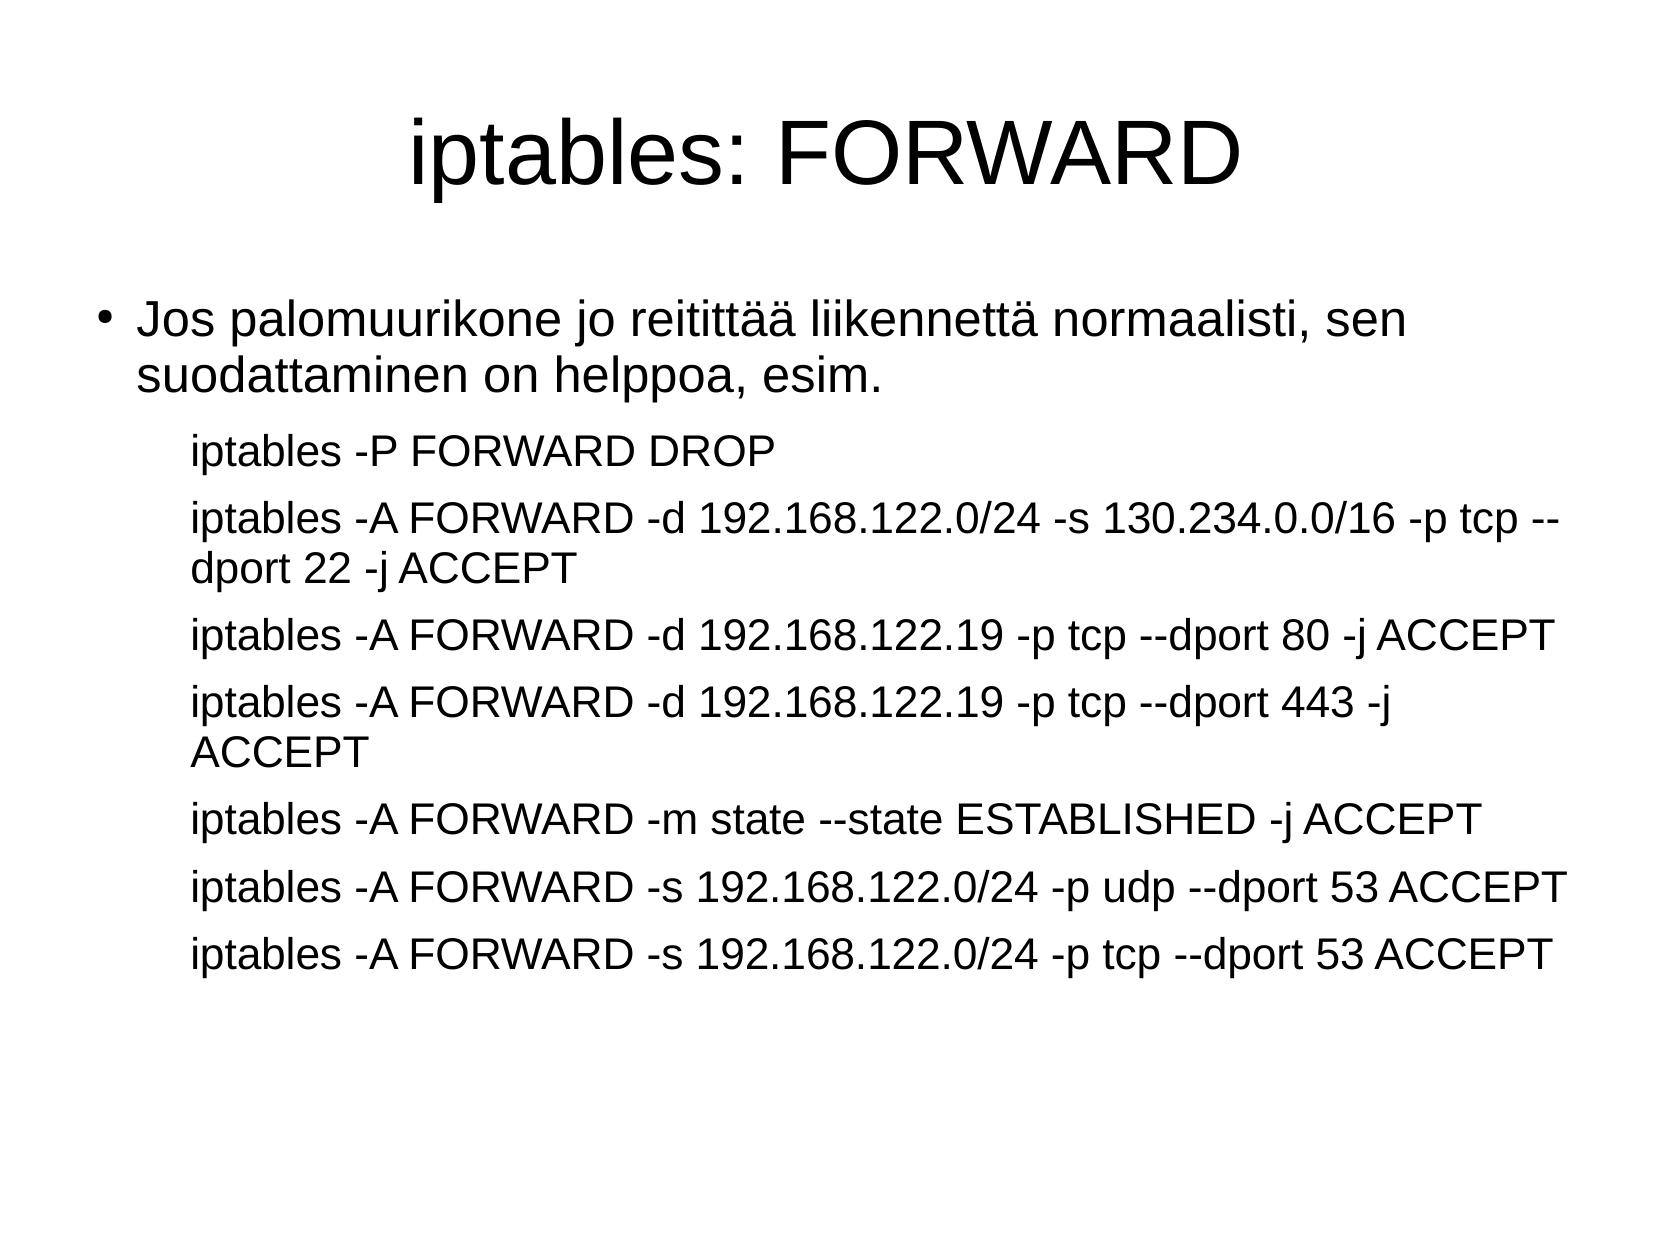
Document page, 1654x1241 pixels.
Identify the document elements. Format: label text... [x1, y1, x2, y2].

title iptables: FORWARD [82, 49, 1571, 257]
list Jos palomuurikone jo reitittää liikennettä normaalisti, sen suodattaminen on helppoa, esim. iptables -P FORWARD DROP iptables -A FORWARD -d 192.168.122.0/24 -s 130.234.0.0/16 -p tcp --dport 22 -j ACCEPT iptables -A FORWARD -d 192.168.122.19 -p tcp --dport 80 -j ACCEPT iptables -A FORWARD -d 192.168.122.19 -p tcp --dport 443 -j ACCEPT iptables -A FORWARD -m state --state ESTABLISHED -j ACCEPT iptables -A FORWARD -s 192.168.122.0/24 -p udp --dport 53 ACCEPT iptables -A FORWARD -s 192.168.122.0/24 -p tcp --dport 53 ACCEPT [82, 290, 1571, 1010]
